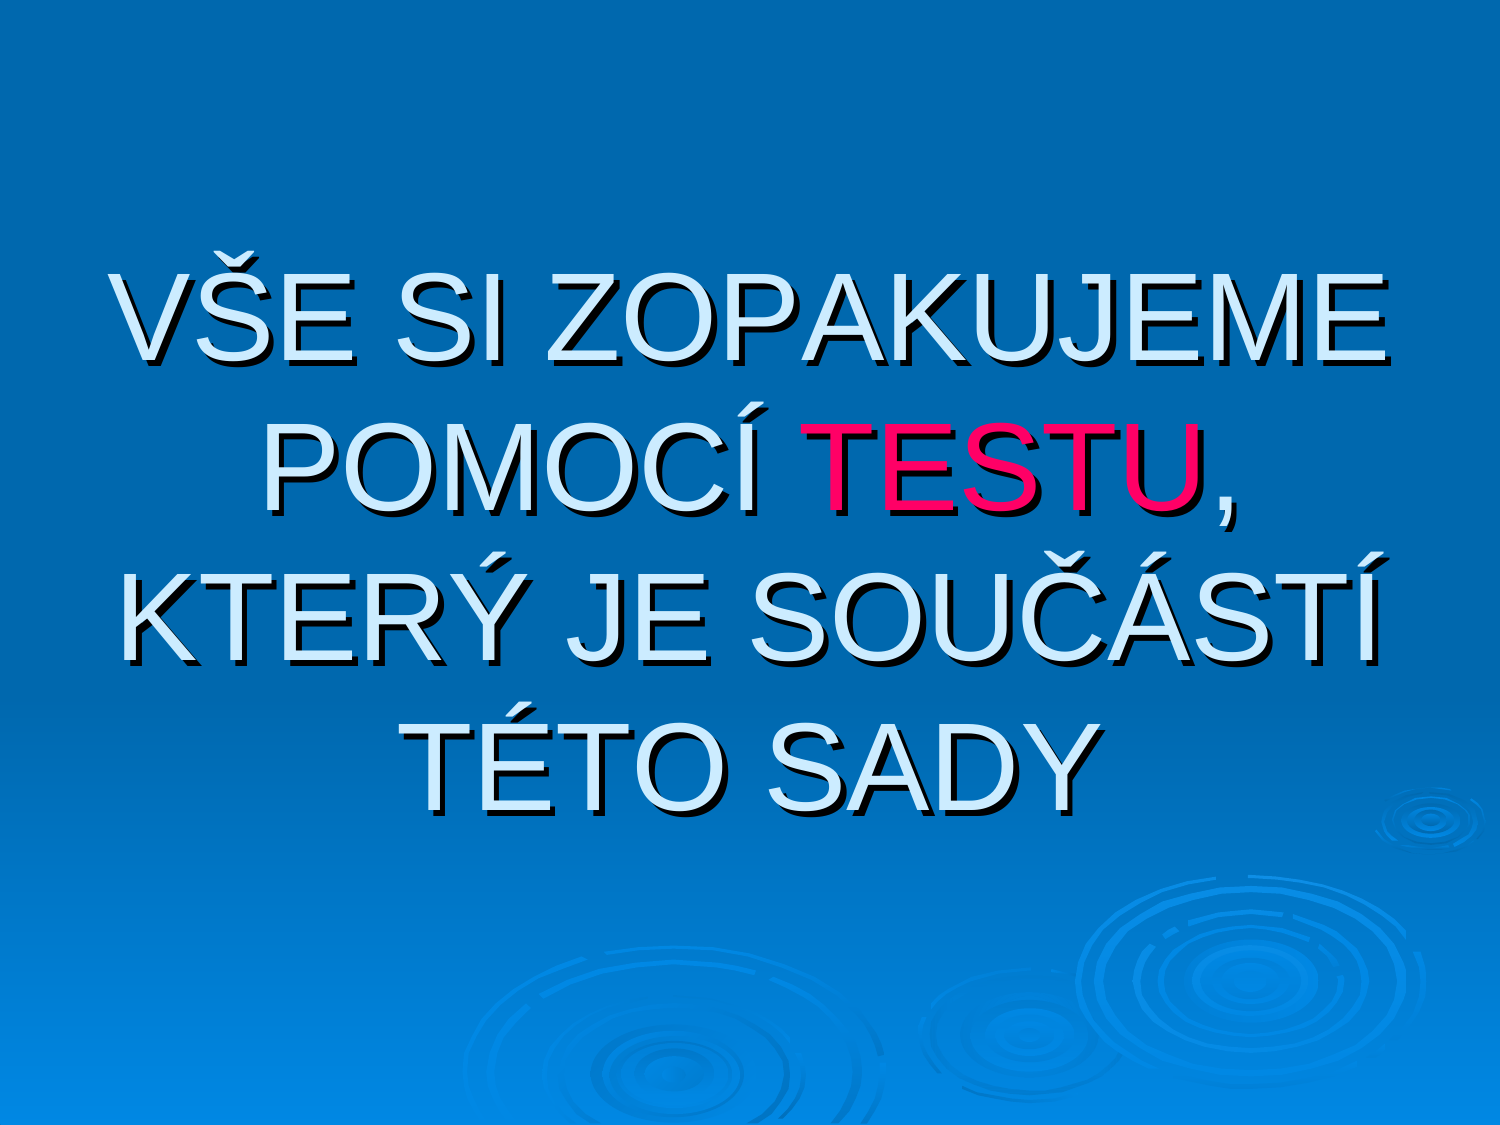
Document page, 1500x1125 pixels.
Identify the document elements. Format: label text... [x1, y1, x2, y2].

title VŠE SI ZOPAKUJEME POMOCÍ TESTU, KTERÝ JE SOUČÁSTÍ TÉTO SADY [75, 45, 1426, 1026]
